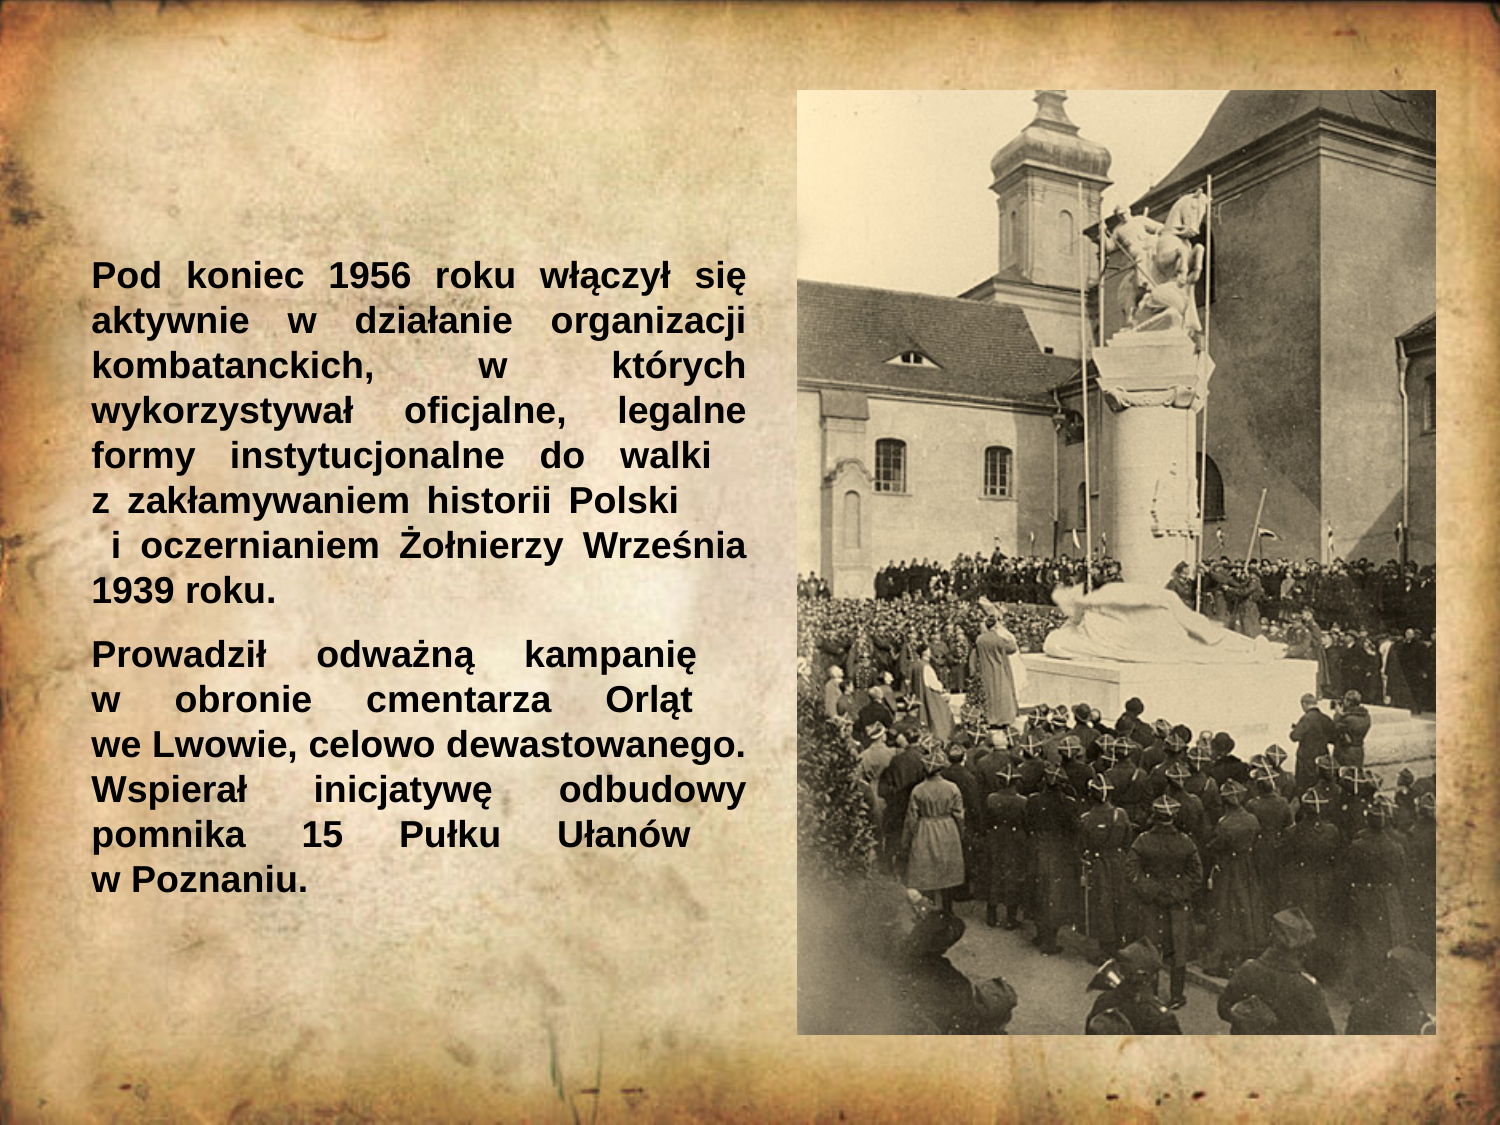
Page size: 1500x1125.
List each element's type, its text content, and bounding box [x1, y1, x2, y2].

text_box Pod koniec 1956 roku włączył się aktywnie w działanie organizacji kombatanckich, w których wykorzystywał oficjalne, legalne formy instytucjonalne do walki z zakłamywaniem historii Polski i oczernianiem Żołnierzy Września 1939 roku. Prowadził odważną kampanię w obronie cmentarza Orląt we Lwowie, celowo dewastowanego. Wspierał inicjatywę odbudowy pomnika 15 Pułku Ułanów w Poznaniu. [76, 243, 762, 908]
picture [0, 0, 1500, 1125]
